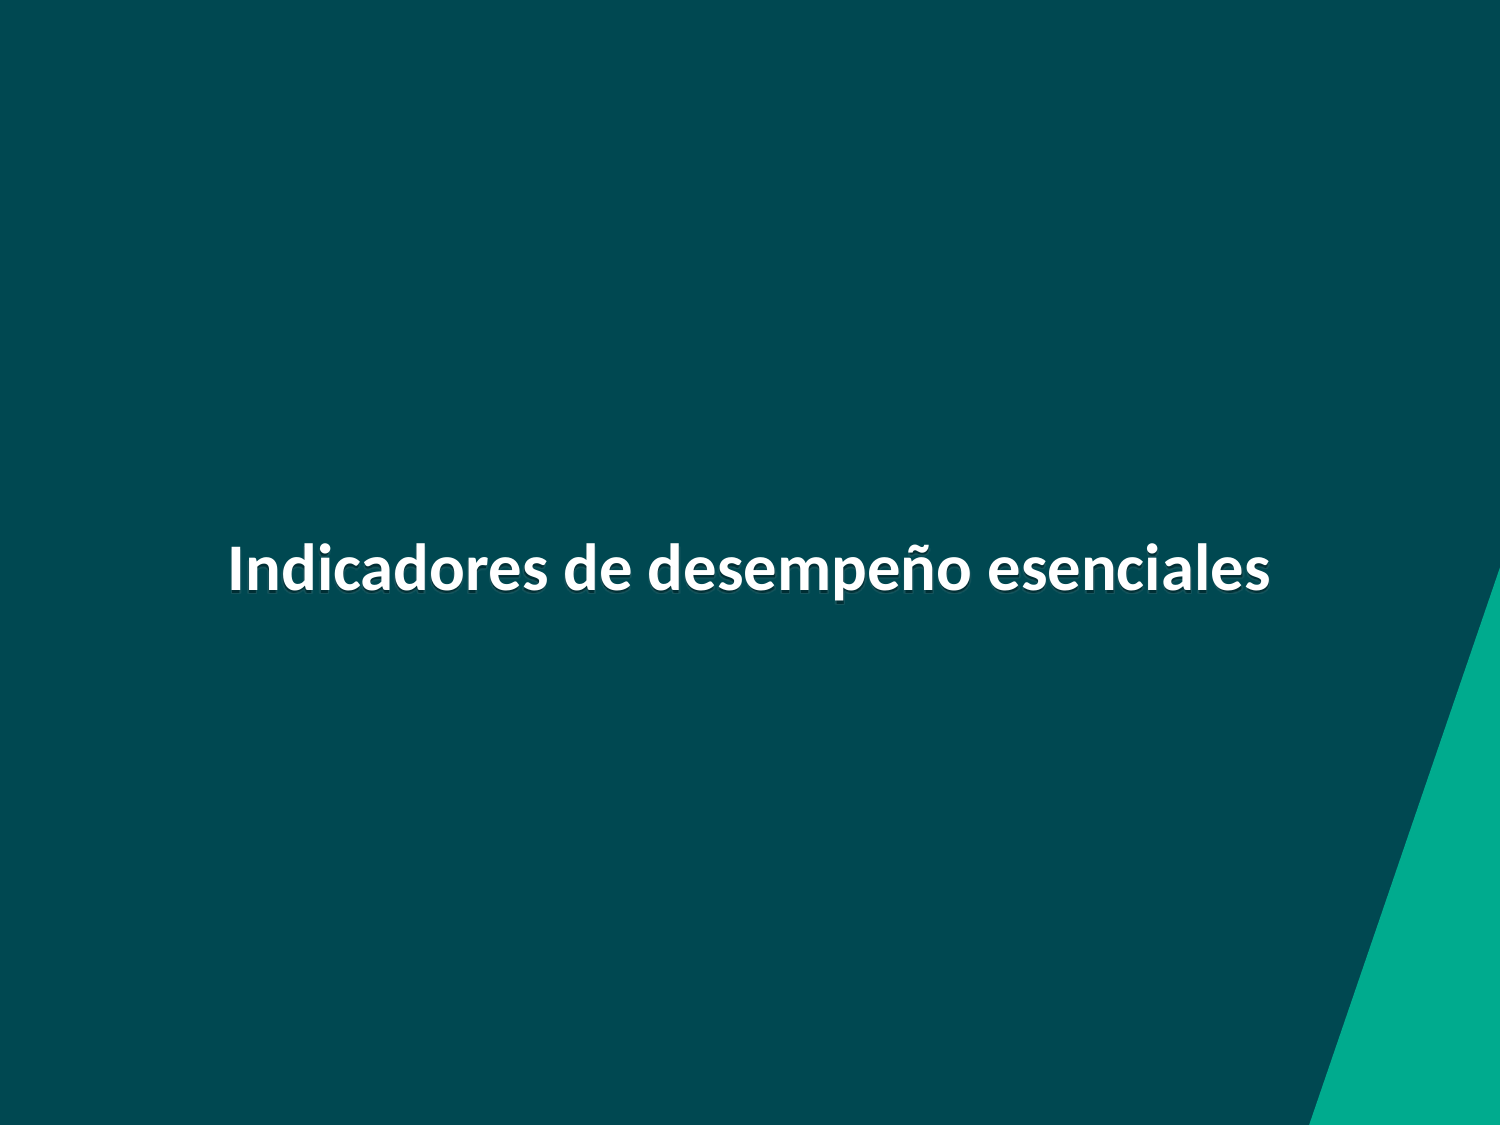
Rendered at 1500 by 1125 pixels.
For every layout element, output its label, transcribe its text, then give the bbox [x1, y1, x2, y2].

title Indicadores de desempeño esenciales [185, 501, 1315, 624]
